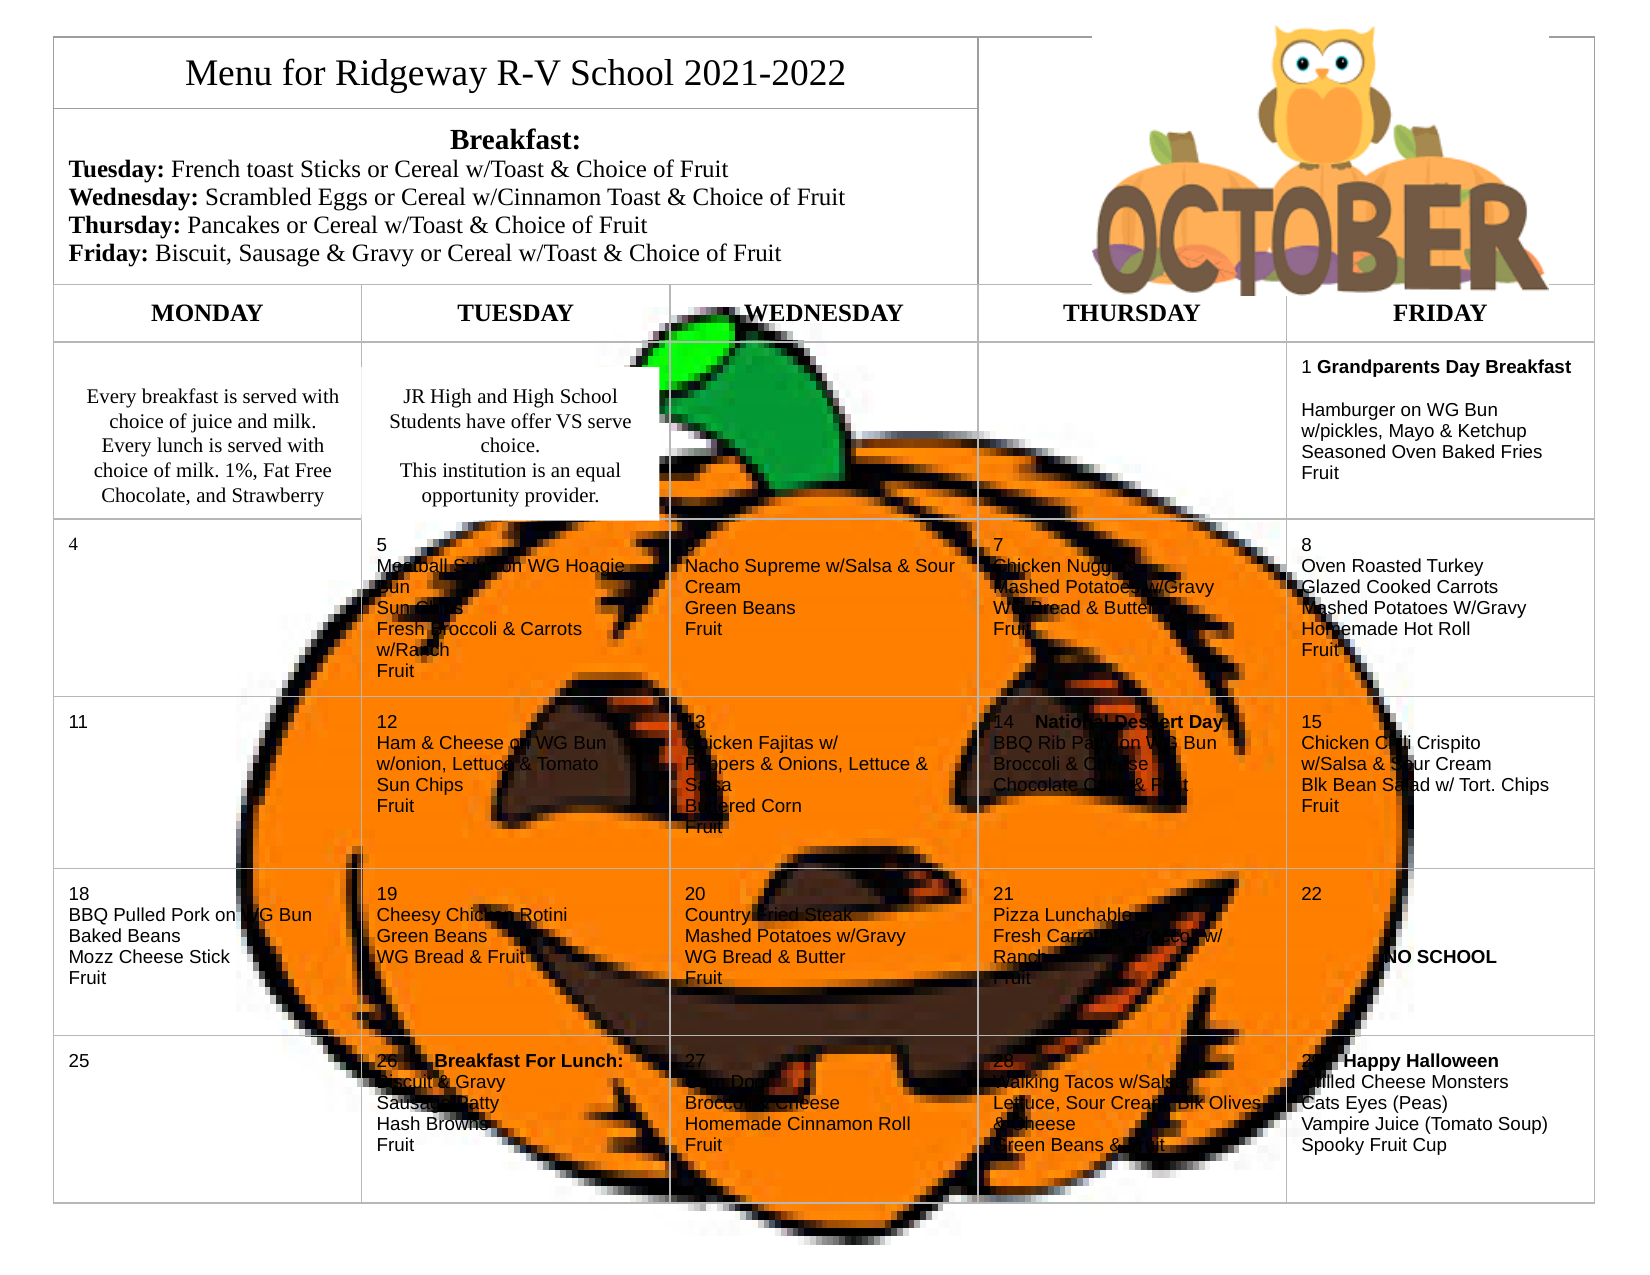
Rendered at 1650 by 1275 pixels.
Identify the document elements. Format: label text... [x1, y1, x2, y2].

table_cell 14 National Dessert Day BBQ Rib Patty on WG Bun Broccoli & Cheese Chocolate Cake & Fruit [979, 697, 1286, 868]
table_cell 27 Corn Dog Broccoli & Cheese Homemade Cinnamon Roll Fruit [671, 1036, 977, 1202]
table_cell TUESDAY [362, 285, 669, 341]
table_cell 18 BBQ Pulled Pork on WG Bun Baked Beans Mozz Cheese Stick Fruit [54, 869, 361, 1035]
table_cell 7 Chicken Nuggets Mashed Potatoes w/Gravy WG Bread & Butter Fruit [979, 520, 1286, 696]
table_cell [979, 343, 1286, 518]
table_cell 20 Country Fried Steak Mashed Potatoes w/Gravy WG Bread & Butter Fruit [671, 869, 977, 1035]
table_header [1549, 38, 1594, 284]
table_cell 26 Breakfast For Lunch: Biscuit & Gravy Sausage Patty Hash Browns Fruit [362, 1036, 669, 1202]
table_cell THURSDAY [979, 285, 1286, 341]
table_cell 19 Cheesy Chicken Rotini Green Beans WG Bread & Fruit [362, 869, 669, 1035]
table_header Menu for Ridgeway R-V School 2021-2022 [54, 38, 977, 108]
table_header [979, 38, 1092, 284]
table_cell MONDAY [54, 285, 361, 341]
text_box Every breakfast is served with choice of juice and milk. Every lunch is served with choice of milk. 1%, Fat Free Chocolate, and Strawberry [64, 367, 361, 515]
table_cell [362, 343, 669, 518]
table_cell 1 Grandparents Day Breakfast Hamburger on WG Bun w/pickles, Mayo & Ketchup Seasoned Oven Baked Fries Fruit [1287, 343, 1594, 518]
table_cell 29 Happy Halloween Grilled Cheese Monsters Cats Eyes (Peas) Vampire Juice (Tomato Soup) Spooky Fruit Cup [1287, 1036, 1594, 1202]
table_cell 25 [54, 1036, 361, 1202]
table_cell WEDNESDAY [671, 285, 977, 341]
table_cell 21 Pizza Lunchable Fresh Carrots & Broccoli w/ Ranch Fruit [979, 869, 1286, 1035]
table_cell Breakfast: Tuesday: French toast Sticks or Cereal w/Toast & Choice of Fruit Wednesday: Scrambled Eggs or Cereal w/Cinnamon Toast & Choice of Fruit Thursday: Pancakes or Cereal w/Toast & Choice of Fruit Friday: Biscuit, Sausage & Gravy or Cereal w/Toast & Choice of Fruit [54, 109, 977, 284]
table_cell 5 Meatball Subs on WG Hoagie Bun Sun Chips Fresh Broccoli & Carrots w/Ranch Fruit [362, 520, 669, 696]
table_cell 13 Chicken Fajitas w/ Peppers & Onions, Lettuce & Salsa Buttered Corn Fruit [671, 697, 977, 868]
table_cell 11 [54, 697, 361, 868]
table_cell 12 Ham & Cheese on WG Bun w/onion, Lettuce & Tomato Sun Chips Fruit [362, 697, 669, 868]
table_cell [671, 343, 977, 518]
table_cell 6 Nacho Supreme w/Salsa & Sour Cream Green Beans Fruit [671, 520, 977, 696]
table_cell 8 Oven Roasted Turkey Glazed Cooked Carrots Mashed Potatoes W/Gravy Homemade Hot Roll Fruit [1287, 520, 1594, 696]
table_cell 4 [54, 520, 361, 696]
picture [236, 1204, 1414, 1245]
table_cell 22 NO SCHOOL [1287, 869, 1594, 1035]
table_cell 28 Walking Tacos w/Salsa, Lettuce, Sour Cream, Blk Olives & Cheese Green Beans & Fruit [979, 1036, 1286, 1202]
picture [1092, 25, 1549, 296]
table_cell FRIDAY [1287, 285, 1594, 341]
table_cell 15 Chicken Chili Crispito w/Salsa & Sour Cream Blk Bean Salad w/ Tort. Chips Fruit [1287, 697, 1594, 868]
table_cell [54, 343, 361, 518]
text_box JR High and High School Students have offer VS serve choice. This institution is an equal opportunity provider. [361, 367, 660, 521]
